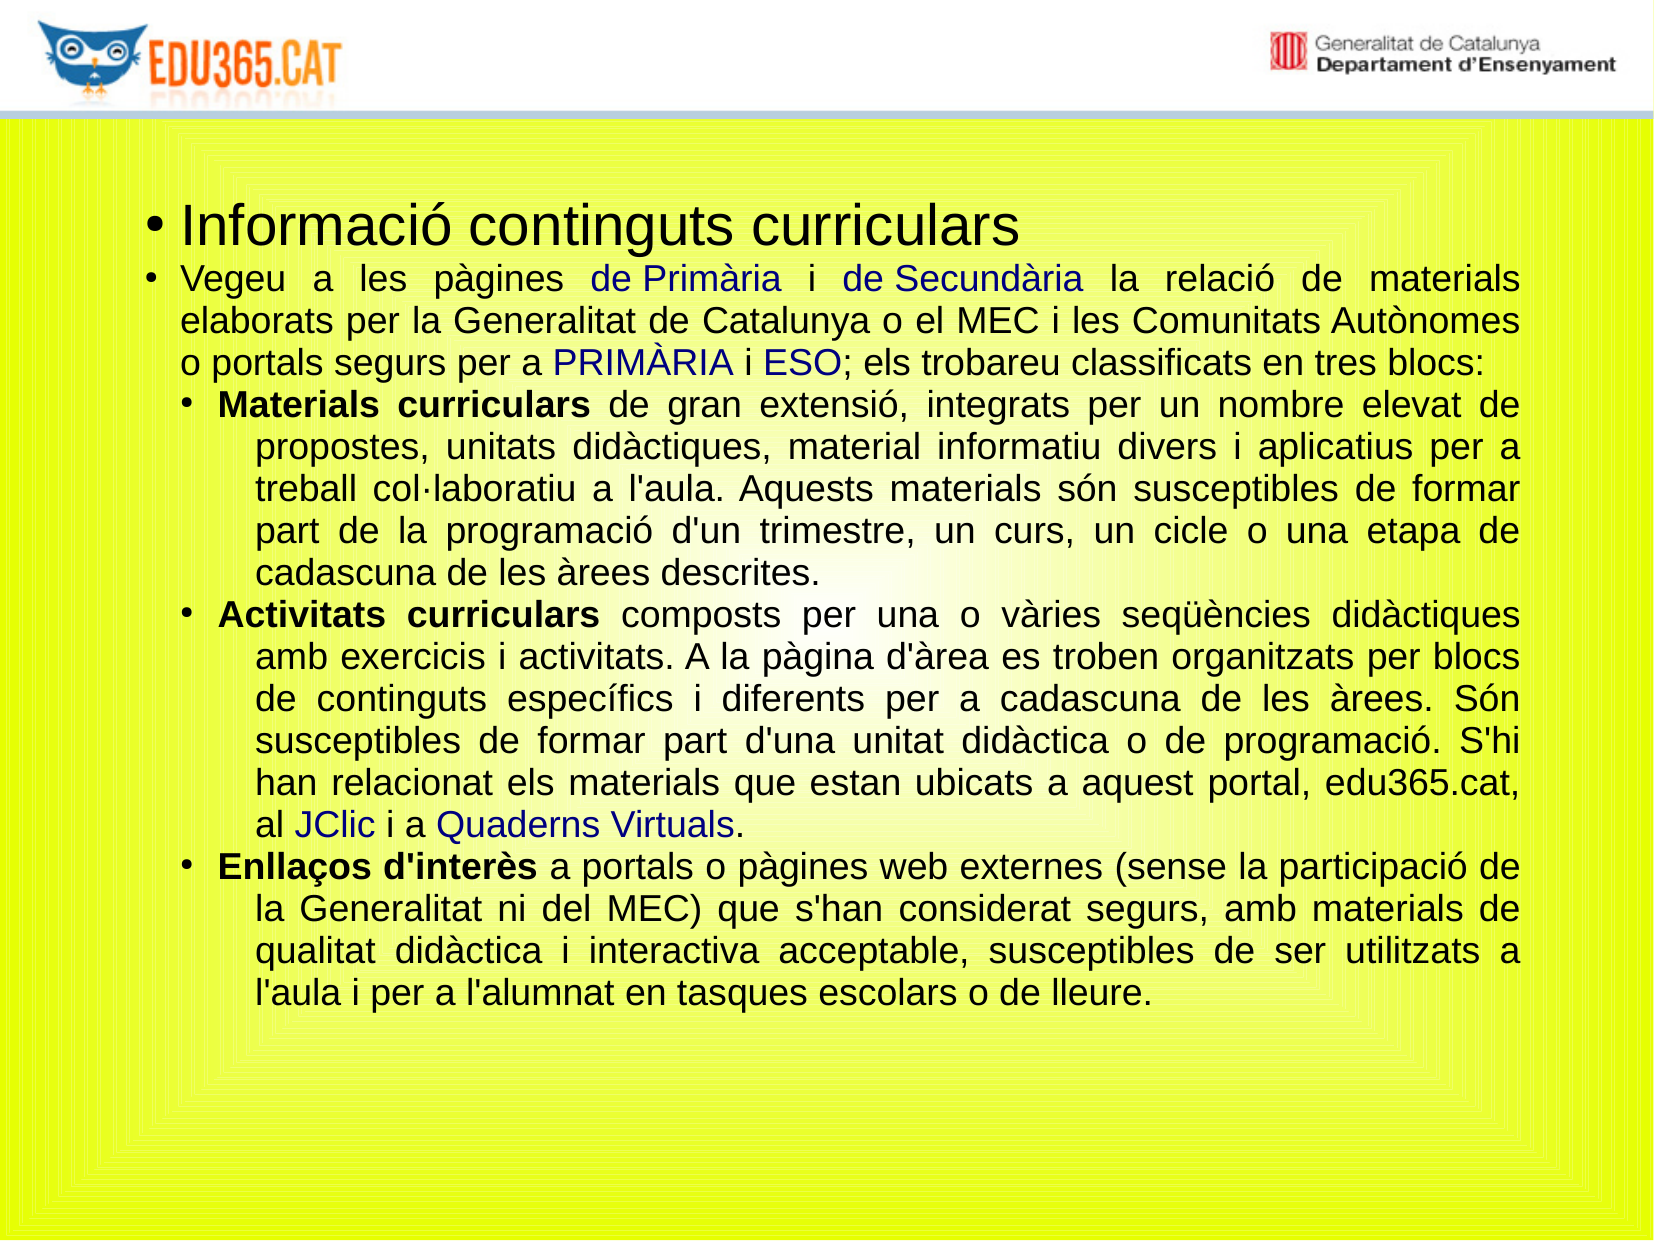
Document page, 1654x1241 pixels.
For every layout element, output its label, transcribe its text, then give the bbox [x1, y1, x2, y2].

text_box Informació continguts curriculars Vegeu a les pàgines de Primària i de Secundària la relació de materials elaborats per la Generalitat de Catalunya o el MEC i les Comunitats Autònomes o portals segurs per a PRIMÀRIA i ESO; els trobareu classificats en tres blocs: Materials curriculars de gran extensió, integrats per un nombre elevat de propostes, unitats didàctiques, material informatiu divers i aplicatius per a treball col·laboratiu a l'aula. Aquests materials són susceptibles de formar part de la programació d'un trimestre, un curs, un cicle o una etapa de cadascuna de les àrees descrites. Activitats curriculars composts per una o vàries seqüències didàctiques amb exercicis i activitats. A la pàgina d'àrea es troben organitzats per blocs de continguts específics i diferents per a cadascuna de les àrees. Són susceptibles de formar part d'una unitat didàctica o de programació. S'hi han relacionat els materials que estan ubicats a aquest portal, edu365.cat, al JClic i a Quaderns Virtuals. Enllaços d'interès a portals o pàgines web externes (sense la participació de la Generalitat ni del MEC) que s'han considerat segurs, amb materials de qualitat didàctica i interactiva acceptable, susceptibles de ser utilitzats a l'aula i per a l'alumnat en tasques escolars o de lleure. [59, 184, 1536, 1112]
picture [0, 0, 1654, 119]
